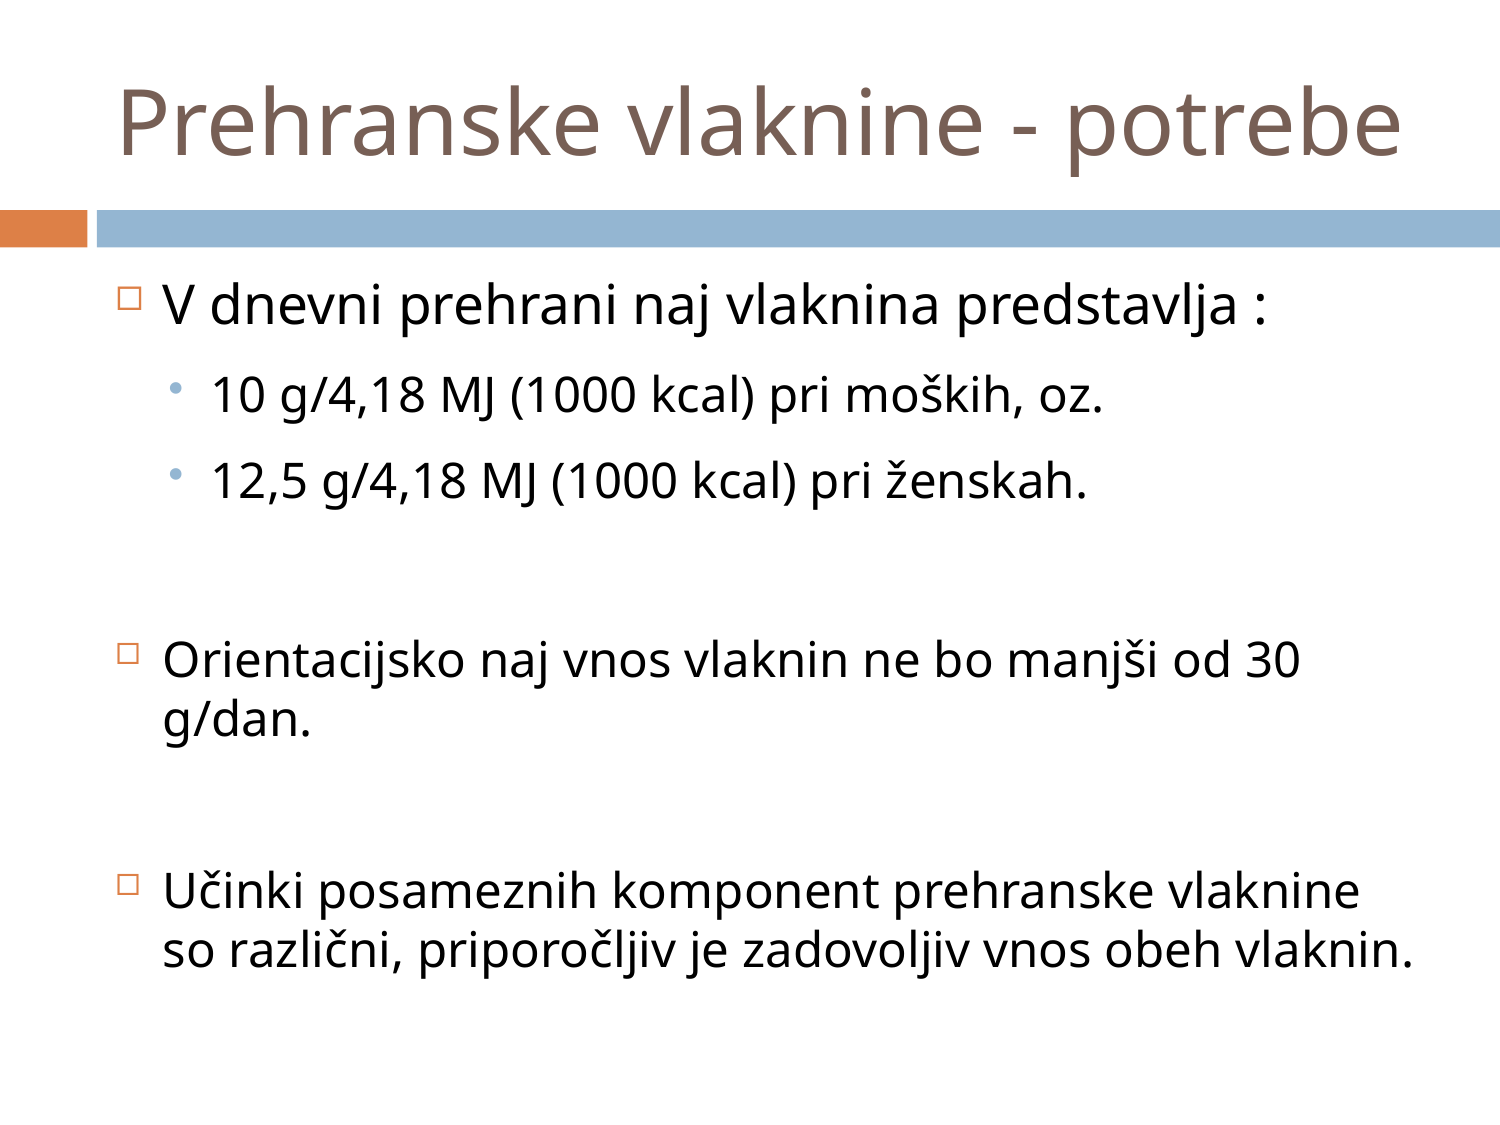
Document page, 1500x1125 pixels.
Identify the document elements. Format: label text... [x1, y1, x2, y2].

list V dnevni prehrani naj vlaknina predstavlja : 10 g/4,18 MJ (1000 kcal) pri moških, oz. 12,5 g/4,18 MJ (1000 kcal) pri ženskah. Orientacijsko naj vnos vlaknin ne bo manjši od 30 g/dan. Učinki posameznih komponent prehranske vlaknine so različni, priporočljiv je zadovoljiv vnos obeh vlaknin. [100, 262, 1438, 1000]
title Prehranske vlaknine - potrebe [100, 37, 1438, 200]
